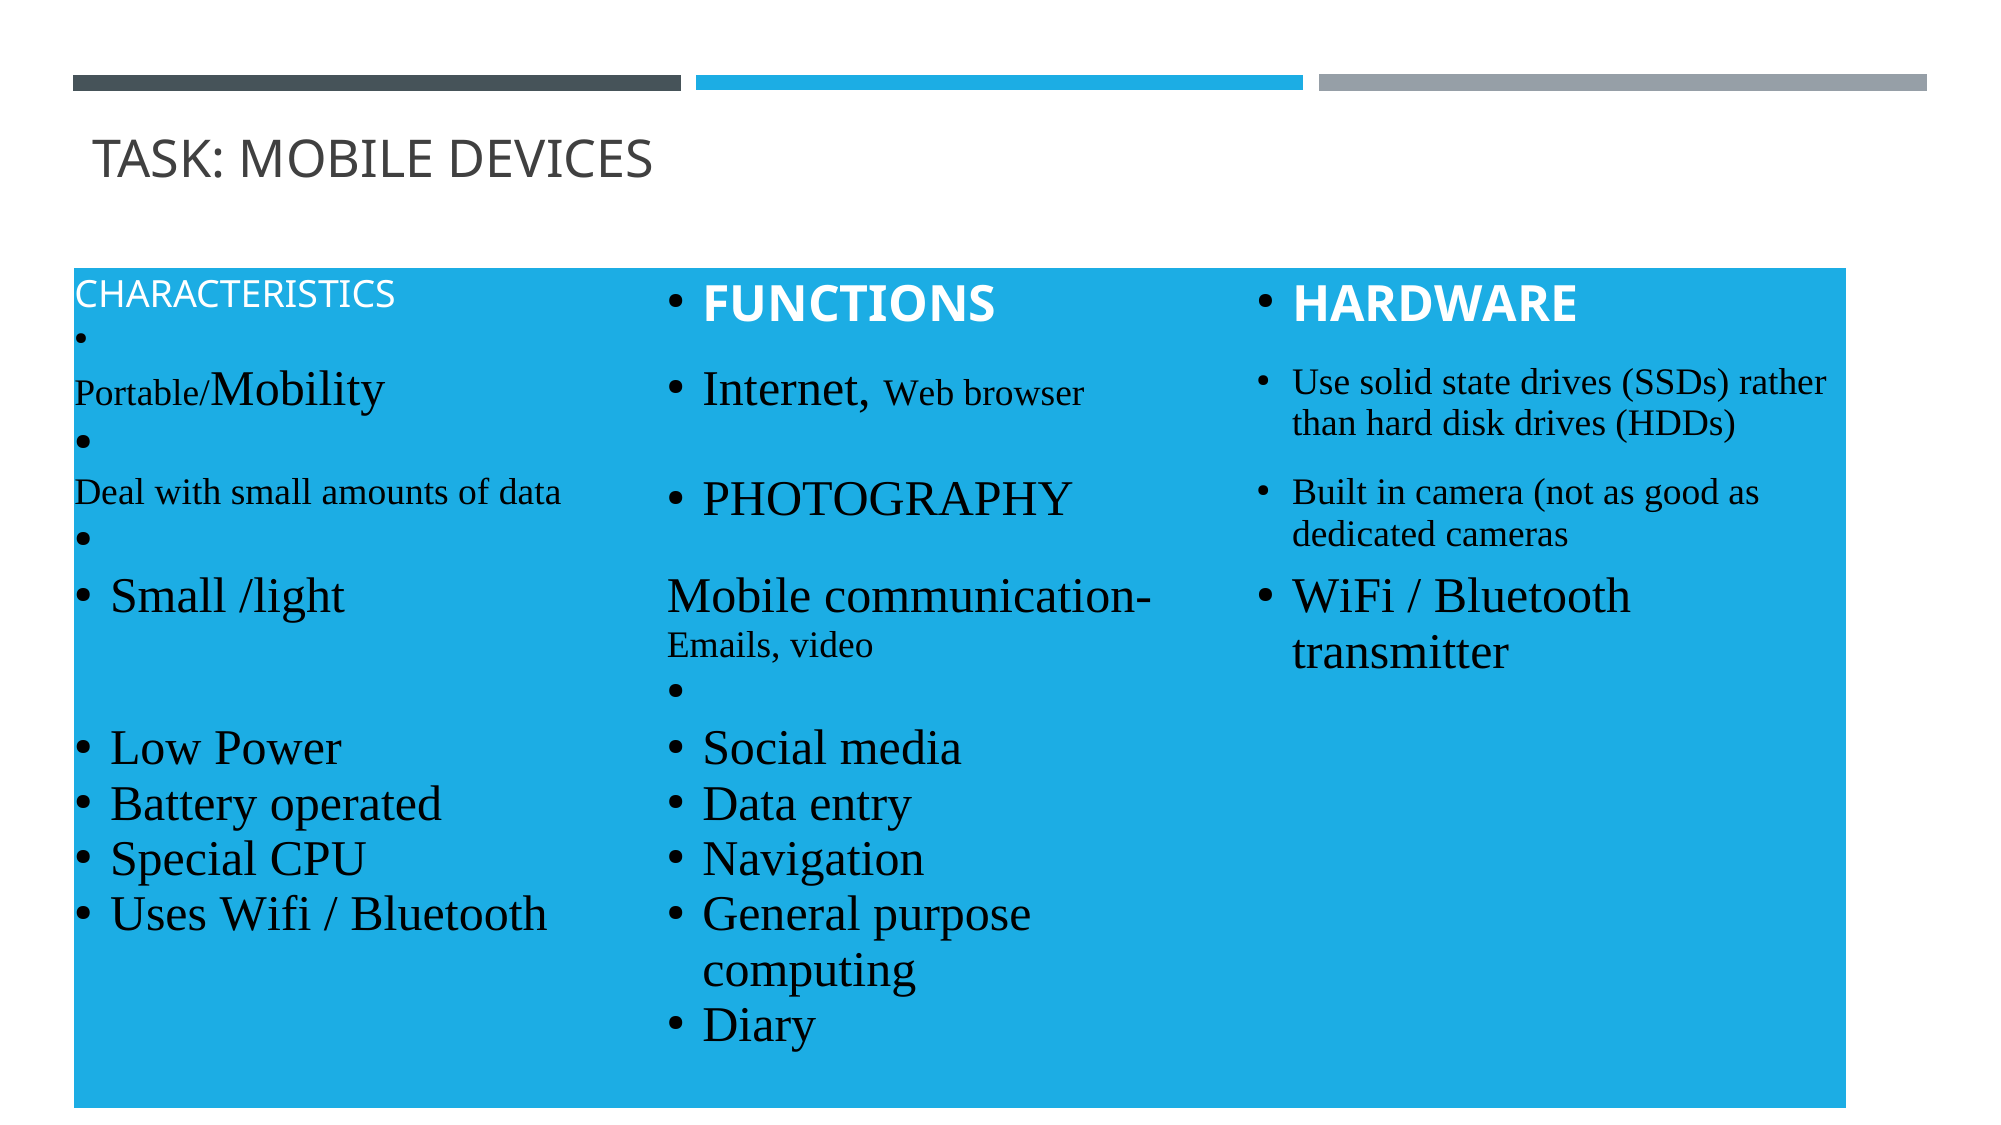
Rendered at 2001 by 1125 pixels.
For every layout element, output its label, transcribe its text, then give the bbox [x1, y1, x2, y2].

table_cell Small /light [74, 568, 667, 720]
table_cell [1257, 776, 1846, 831]
table_cell General purpose computing [667, 886, 1257, 997]
table_cell Portable/Mobility [74, 361, 667, 471]
table_cell Battery operated [74, 776, 667, 831]
table_header functions [667, 268, 1257, 361]
table_cell Mobile communication-Emails, video [667, 568, 1257, 720]
table_cell Uses Wifi / Bluetooth [74, 886, 667, 997]
table_cell [1257, 997, 1846, 1052]
table_cell Deal with small amounts of data [74, 471, 667, 568]
table_cell Diary [667, 997, 1257, 1052]
table_cell Special CPU [74, 831, 667, 886]
table_cell Data entry [667, 776, 1257, 831]
table_cell Use solid state drives (SSDs) rather than hard disk drives (HDDs) [1257, 361, 1846, 471]
table_header Characteristics [74, 268, 667, 361]
table_cell [1257, 886, 1846, 997]
table_cell [74, 997, 667, 1052]
table_cell [1257, 720, 1846, 776]
table_cell Social media [667, 720, 1257, 776]
table_cell Internet, Web browser [667, 361, 1257, 471]
table_cell Navigation [667, 831, 1257, 886]
table_cell [1257, 1052, 1846, 1108]
table_cell [667, 1052, 1257, 1108]
table_cell [74, 1052, 667, 1108]
table_cell Special CPU [145, 854, 156, 874]
title Task: mobile devices [77, 112, 1887, 196]
table_cell WiFi / Bluetooth transmitter [1257, 568, 1846, 720]
table_cell [1257, 831, 1846, 886]
table_cell Built in camera (not as good as dedicated cameras [1257, 471, 1846, 568]
table_header HARDWARE [1257, 268, 1846, 361]
table_cell PHOTOGRAPHY [667, 471, 1257, 568]
table_cell Low Power [74, 720, 667, 776]
